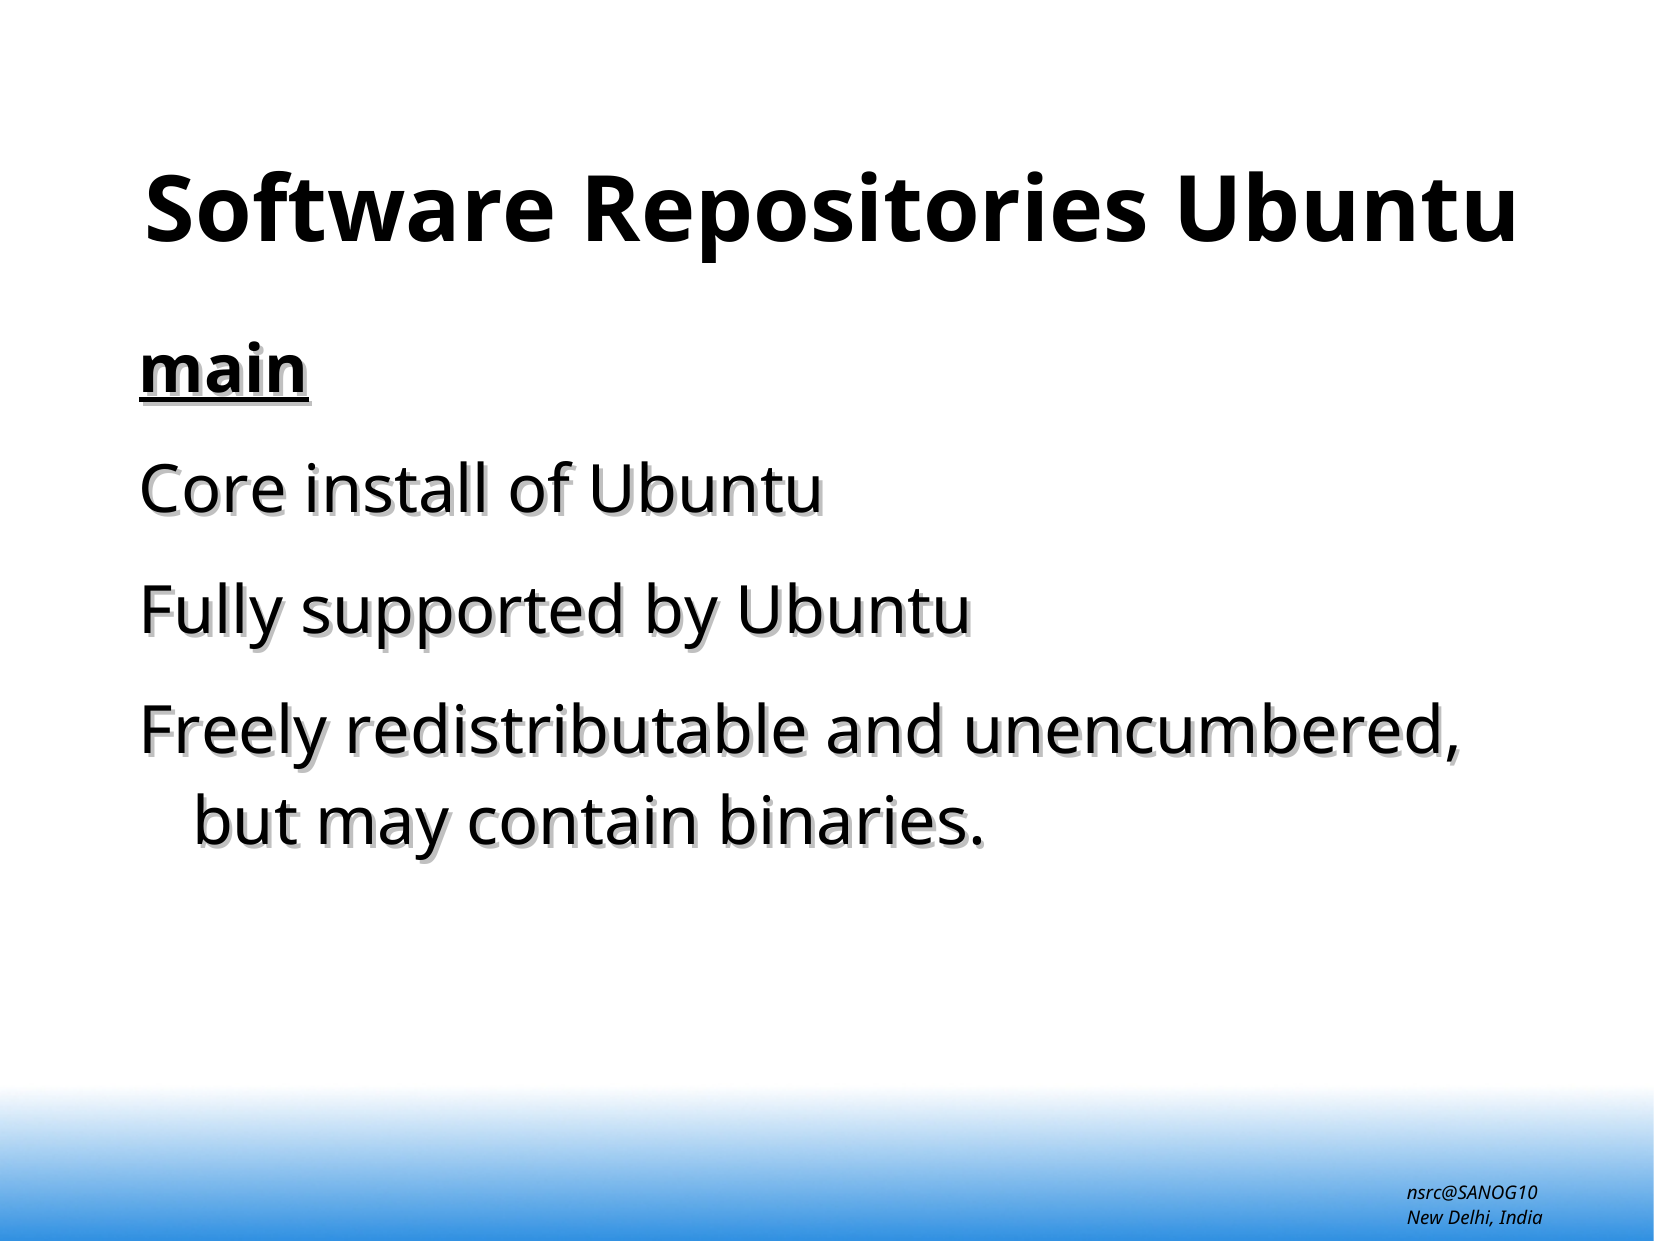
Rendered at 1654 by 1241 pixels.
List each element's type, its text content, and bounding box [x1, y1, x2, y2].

list main Core install of Ubuntu Fully supported by Ubuntu Freely redistributable and unencumbered, but may contain binaries. [121, 321, 1534, 1104]
picture [0, 1083, 1654, 1241]
title Software Repositories Ubuntu [109, 94, 1558, 318]
